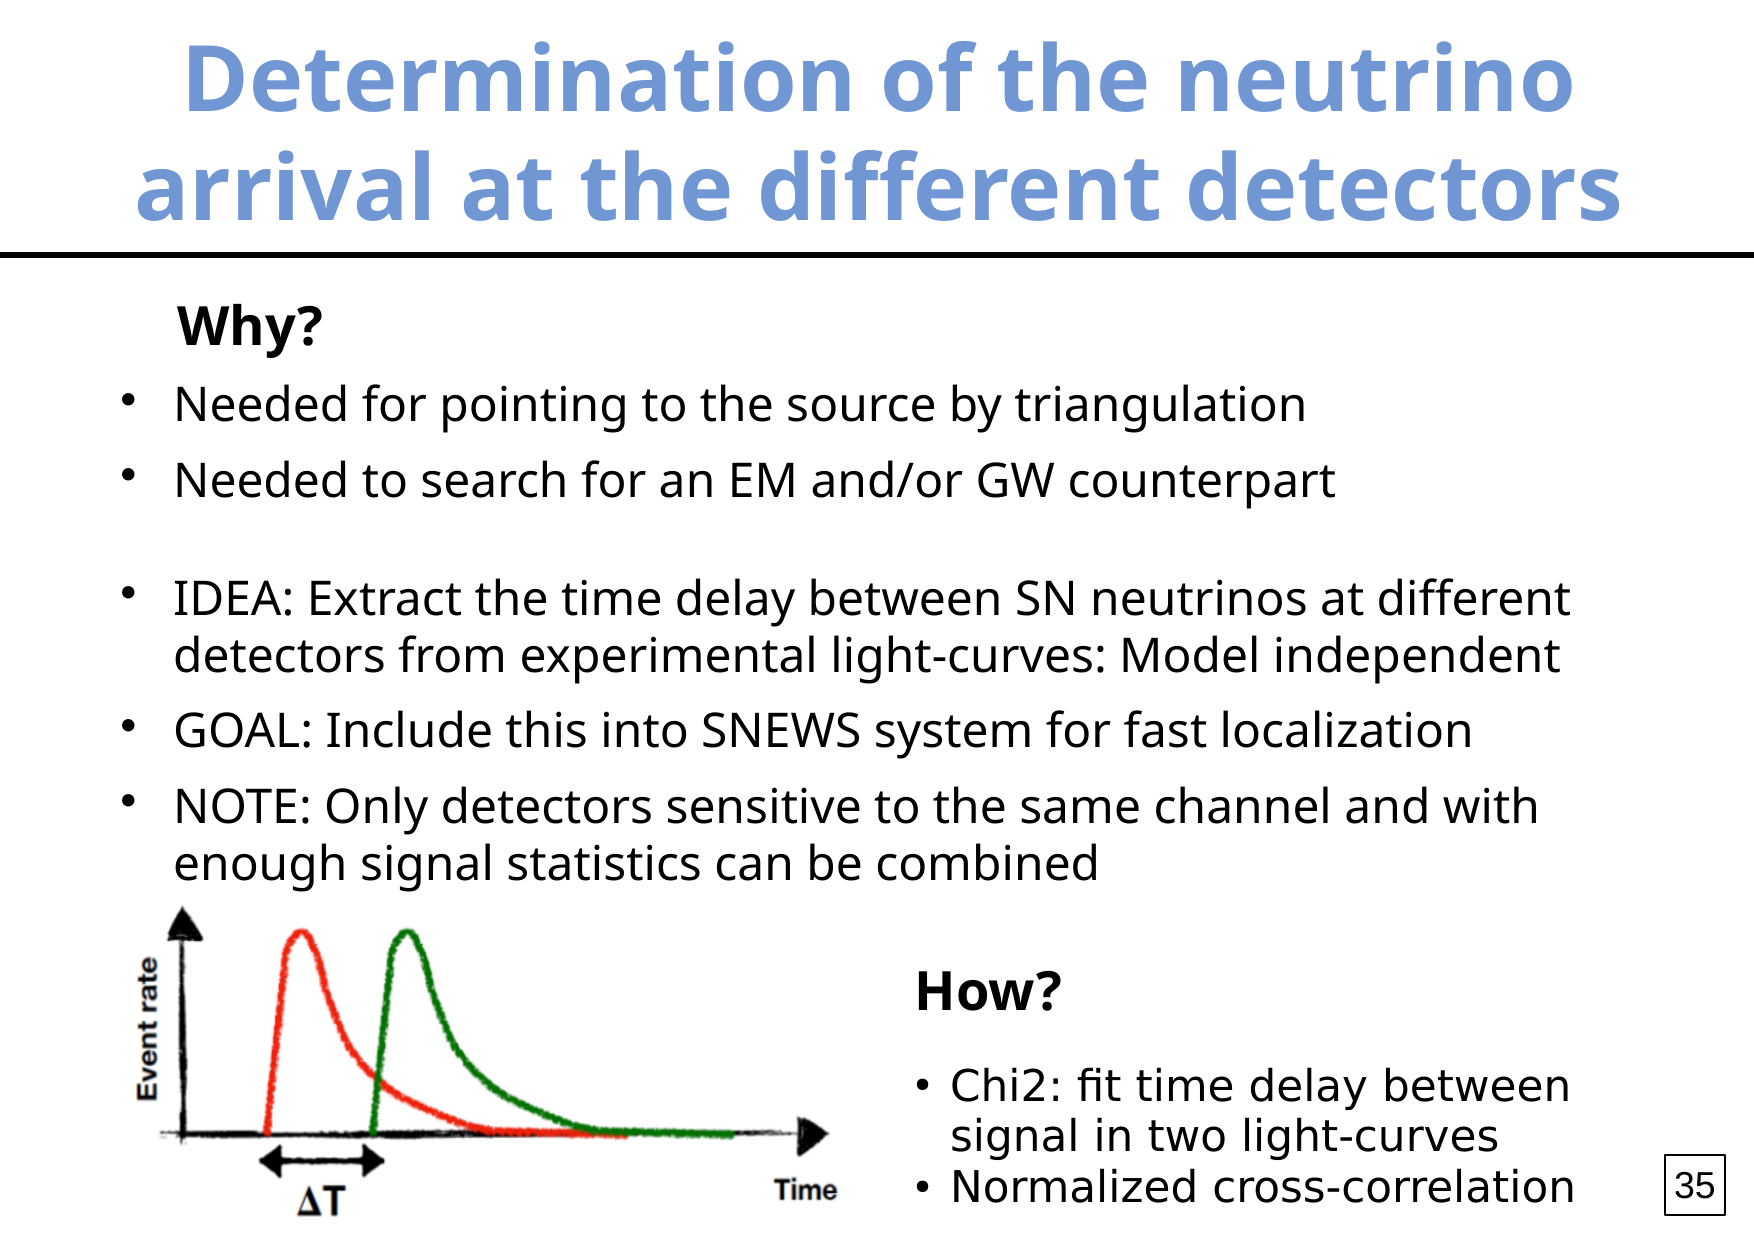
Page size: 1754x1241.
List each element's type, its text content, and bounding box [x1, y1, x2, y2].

text_box How? Chi2: fit time delay between signal in two light-curves Normalized cross-correlation [900, 945, 1614, 1241]
text_box Why? Needed for pointing to the source by triangulation Needed to search for an EM and/or GW counterpart IDEA: Extract the time delay between SN neutrinos at different detectors from experimental light-curves: Model independent GOAL: Include this into SNEWS system for fast localization NOTE: Only detectors sensitive to the same channel and with enough signal statistics can be combined [102, 290, 1681, 1010]
text_box Determination of the neutrino arrival at the different detectors [90, 18, 1668, 241]
picture [120, 894, 856, 1231]
text_box 35 [1665, 1155, 1726, 1216]
